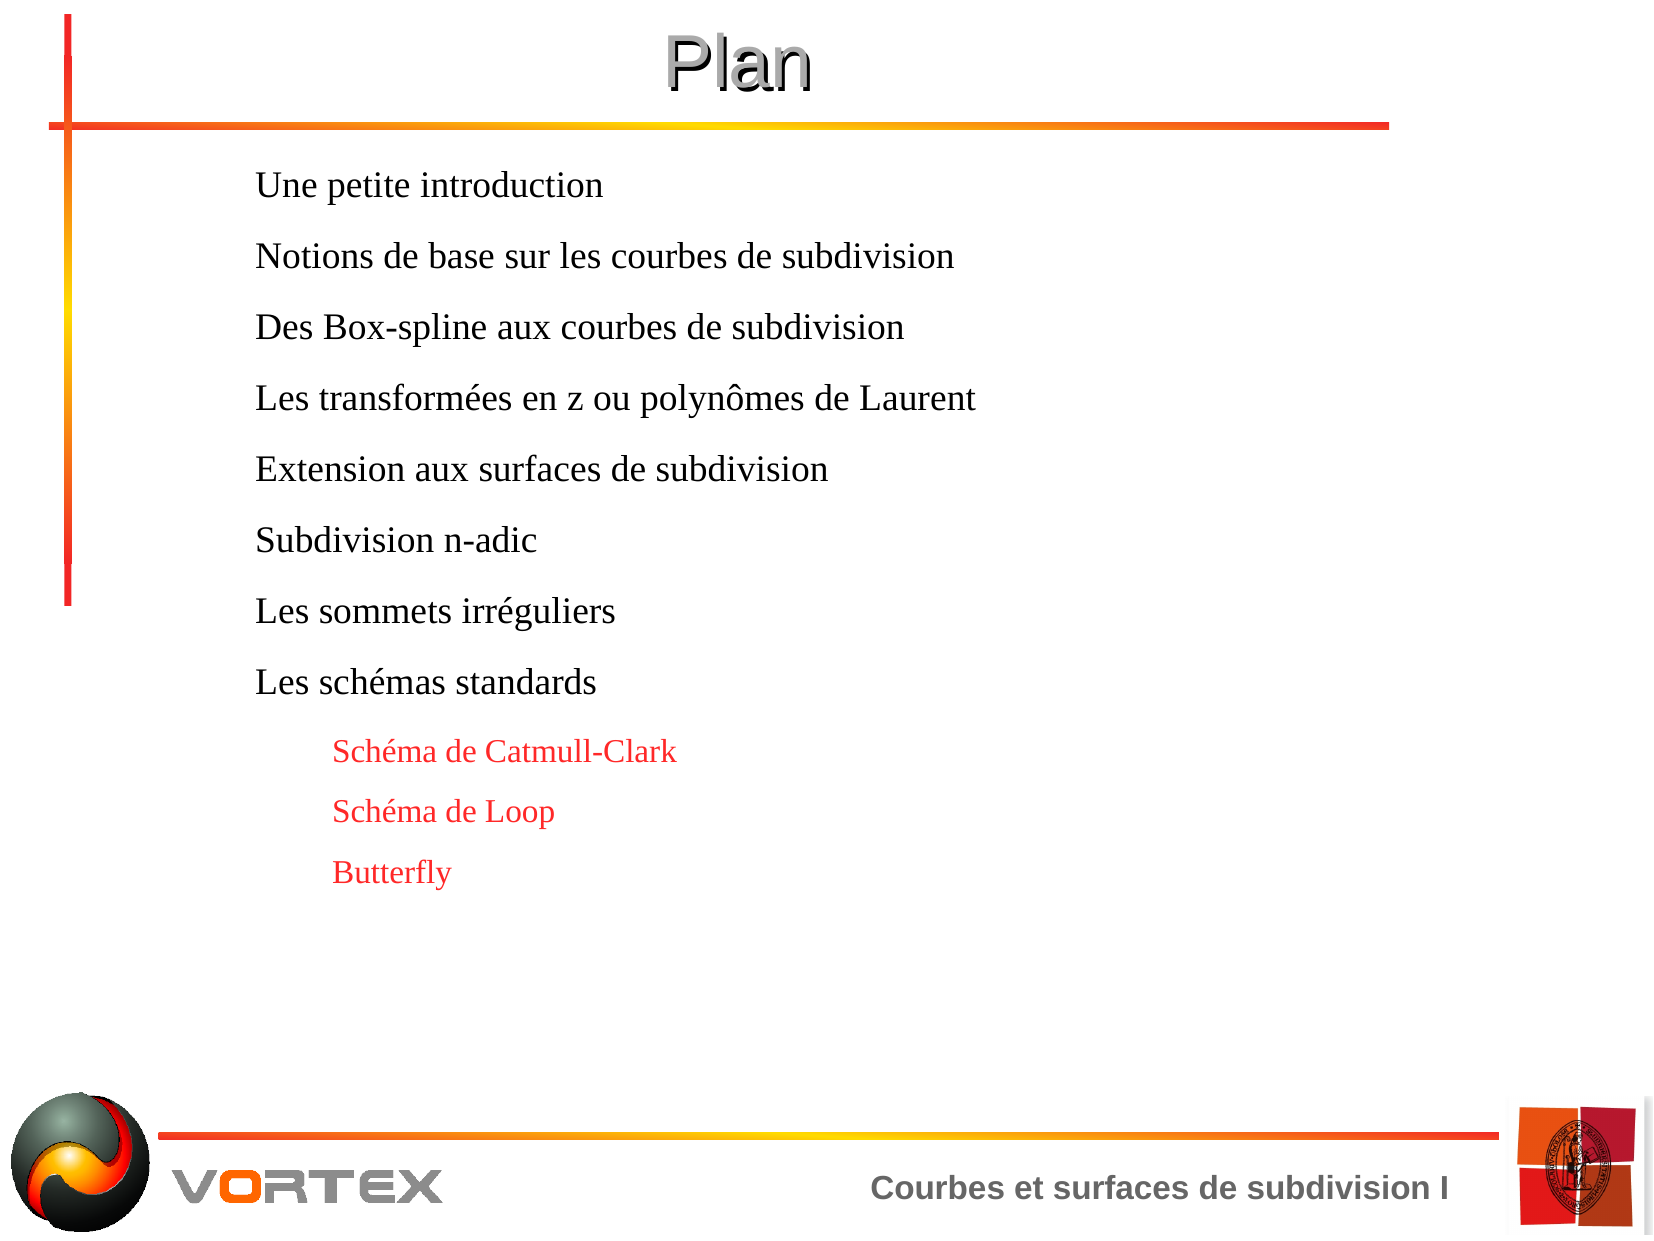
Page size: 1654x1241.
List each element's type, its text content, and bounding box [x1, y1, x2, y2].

picture [1505, 1096, 1653, 1235]
picture [11, 1092, 443, 1232]
title Plan [82, 4, 1392, 120]
list Une petite introduction Notions de base sur les courbes de subdivision Des Box-spline aux courbes de subdivision Les transformées en z ou polynômes de Laurent Extension aux surfaces de subdivision Subdivision n-adic Les sommets irréguliers Les schémas standards Schéma de Catmull-Clark Schéma de Loop Butterfly [237, 163, 1502, 1106]
